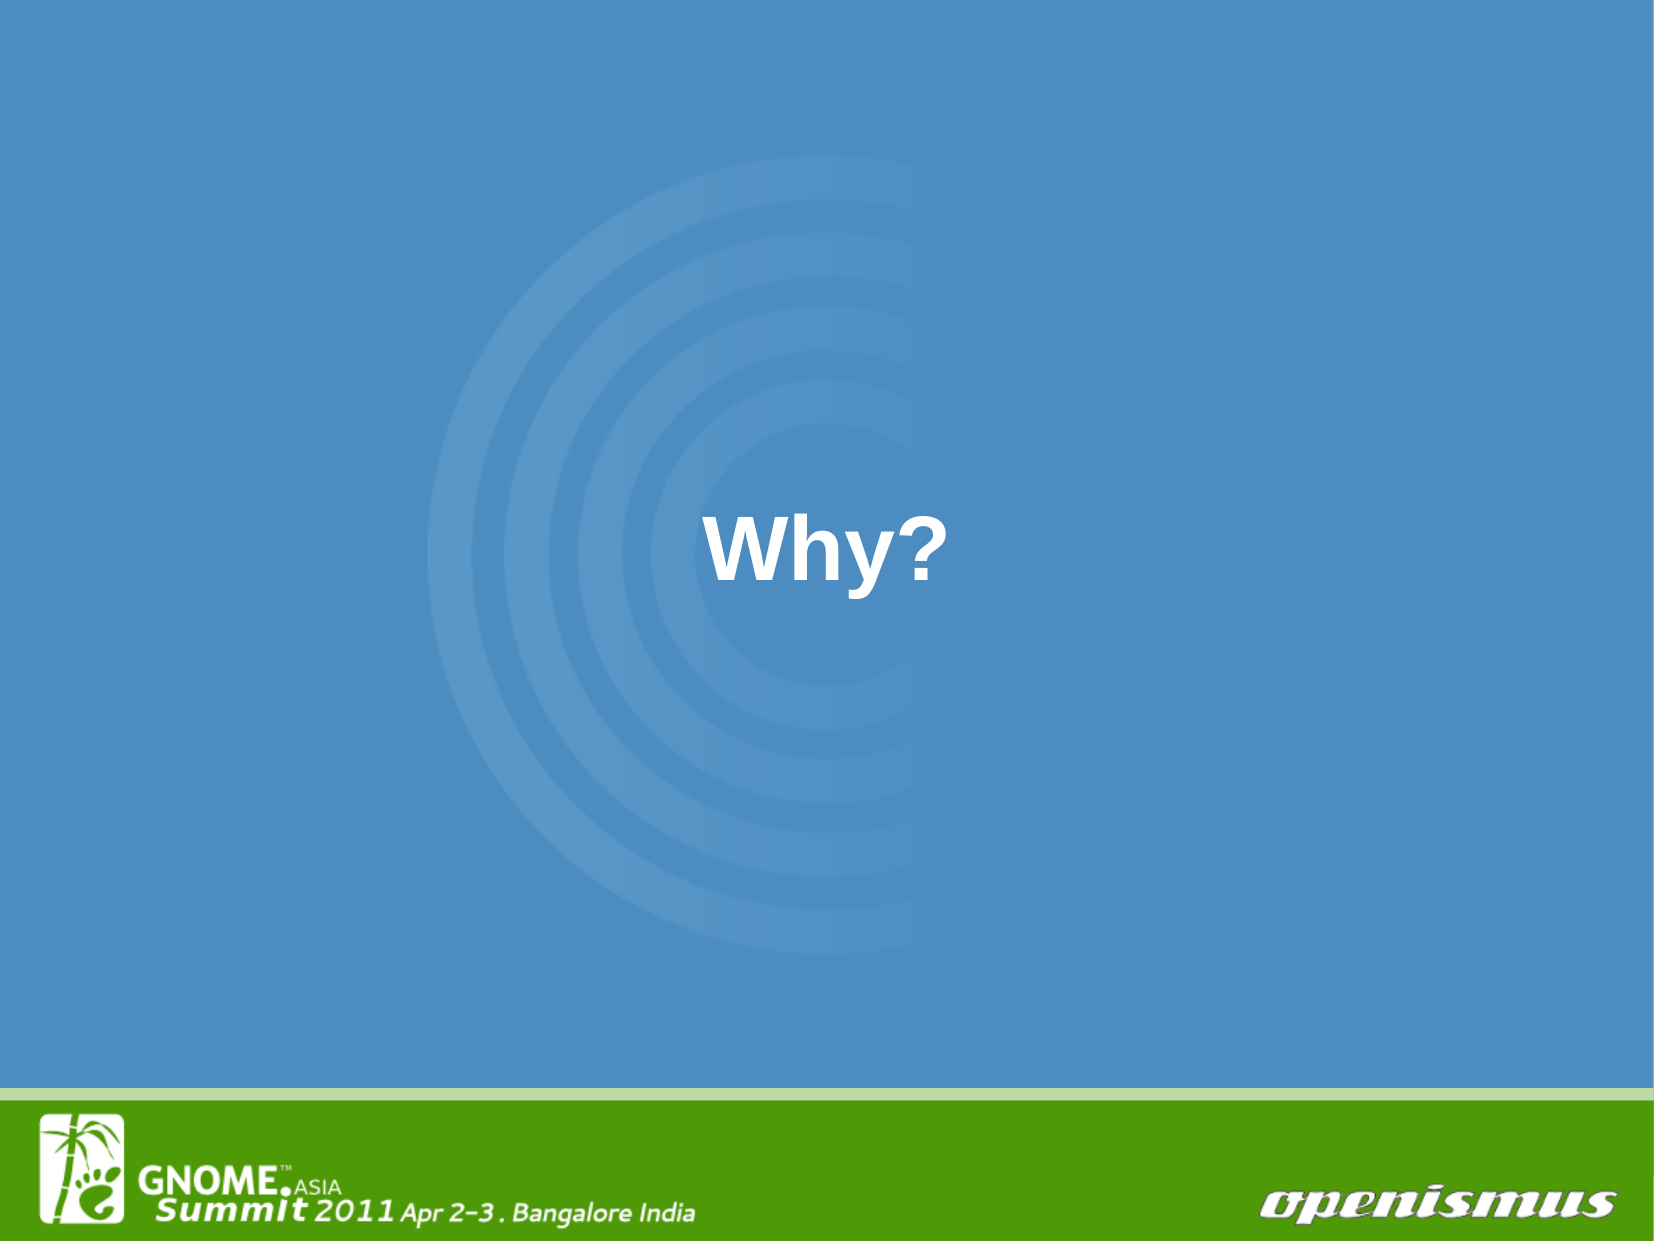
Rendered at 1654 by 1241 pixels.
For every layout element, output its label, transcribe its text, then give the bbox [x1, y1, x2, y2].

title Why? [82, 445, 1571, 653]
picture [0, 0, 1654, 1241]
